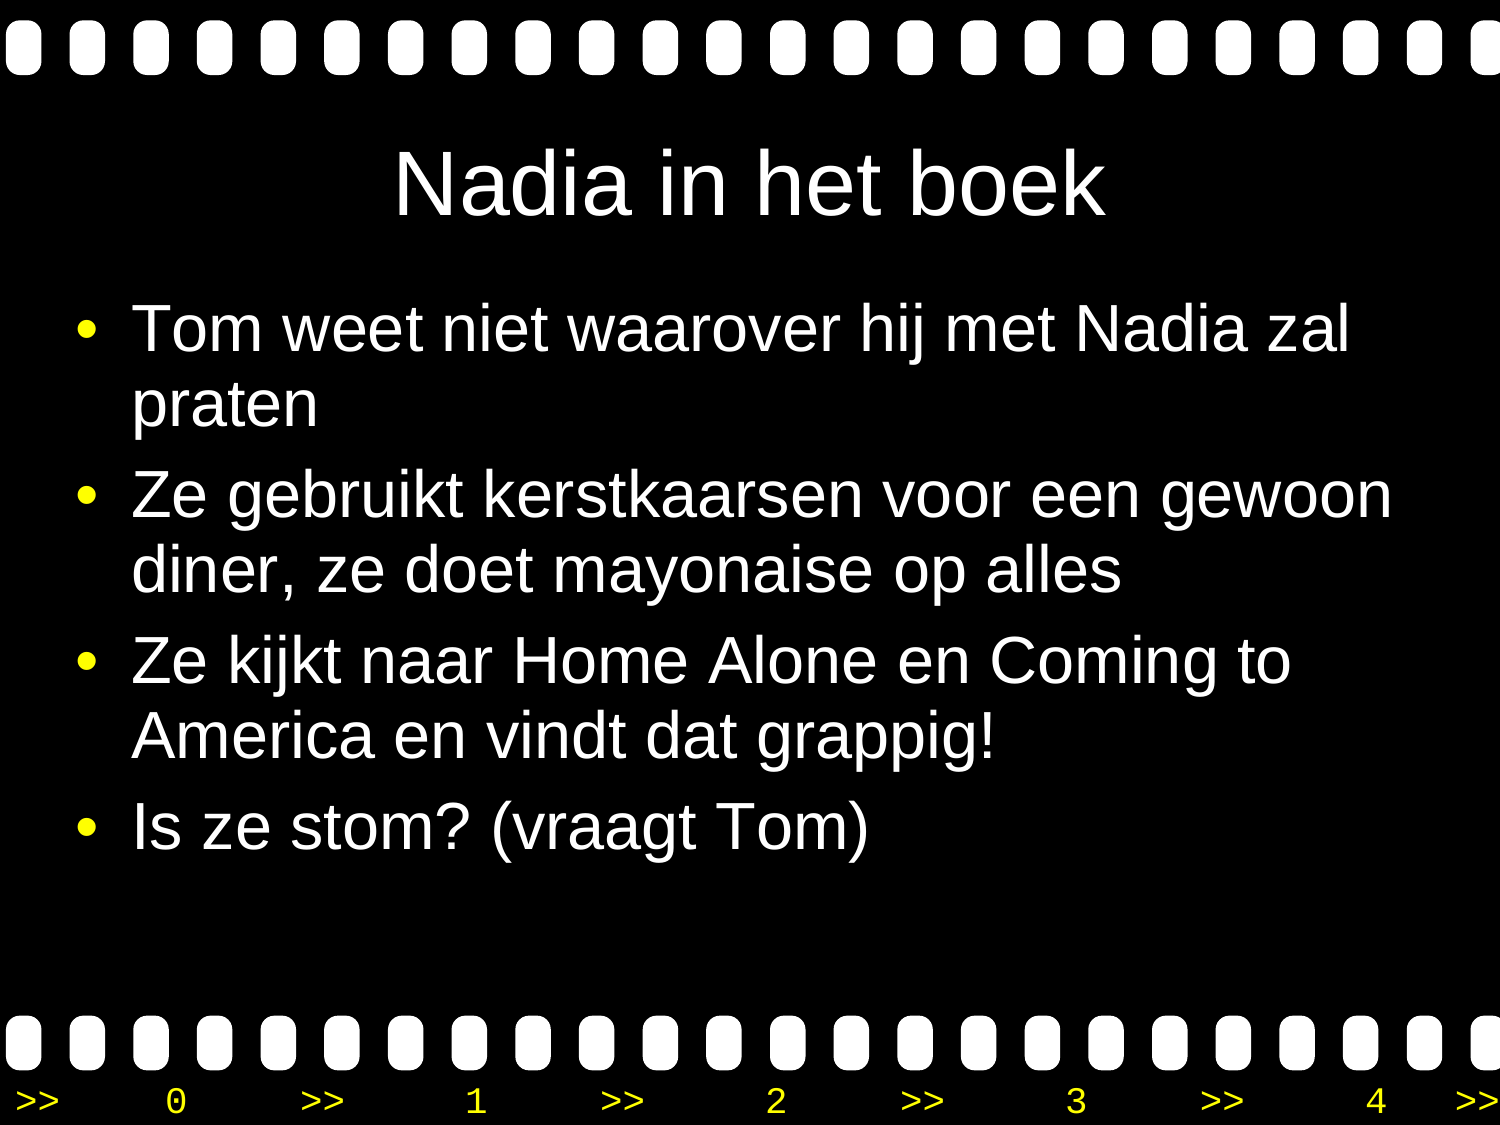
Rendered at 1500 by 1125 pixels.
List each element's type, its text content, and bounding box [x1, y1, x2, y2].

list Tom weet niet waarover hij met Nadia zal praten Ze gebruikt kerstkaarsen voor een gewoon diner, ze doet mayonaise op alles Ze kijkt naar Home Alone en Coming to America en vindt dat grappig! Is ze stom? (vraagt Tom) [75, 290, 1426, 1019]
title Nadia in het boek [75, 97, 1426, 271]
